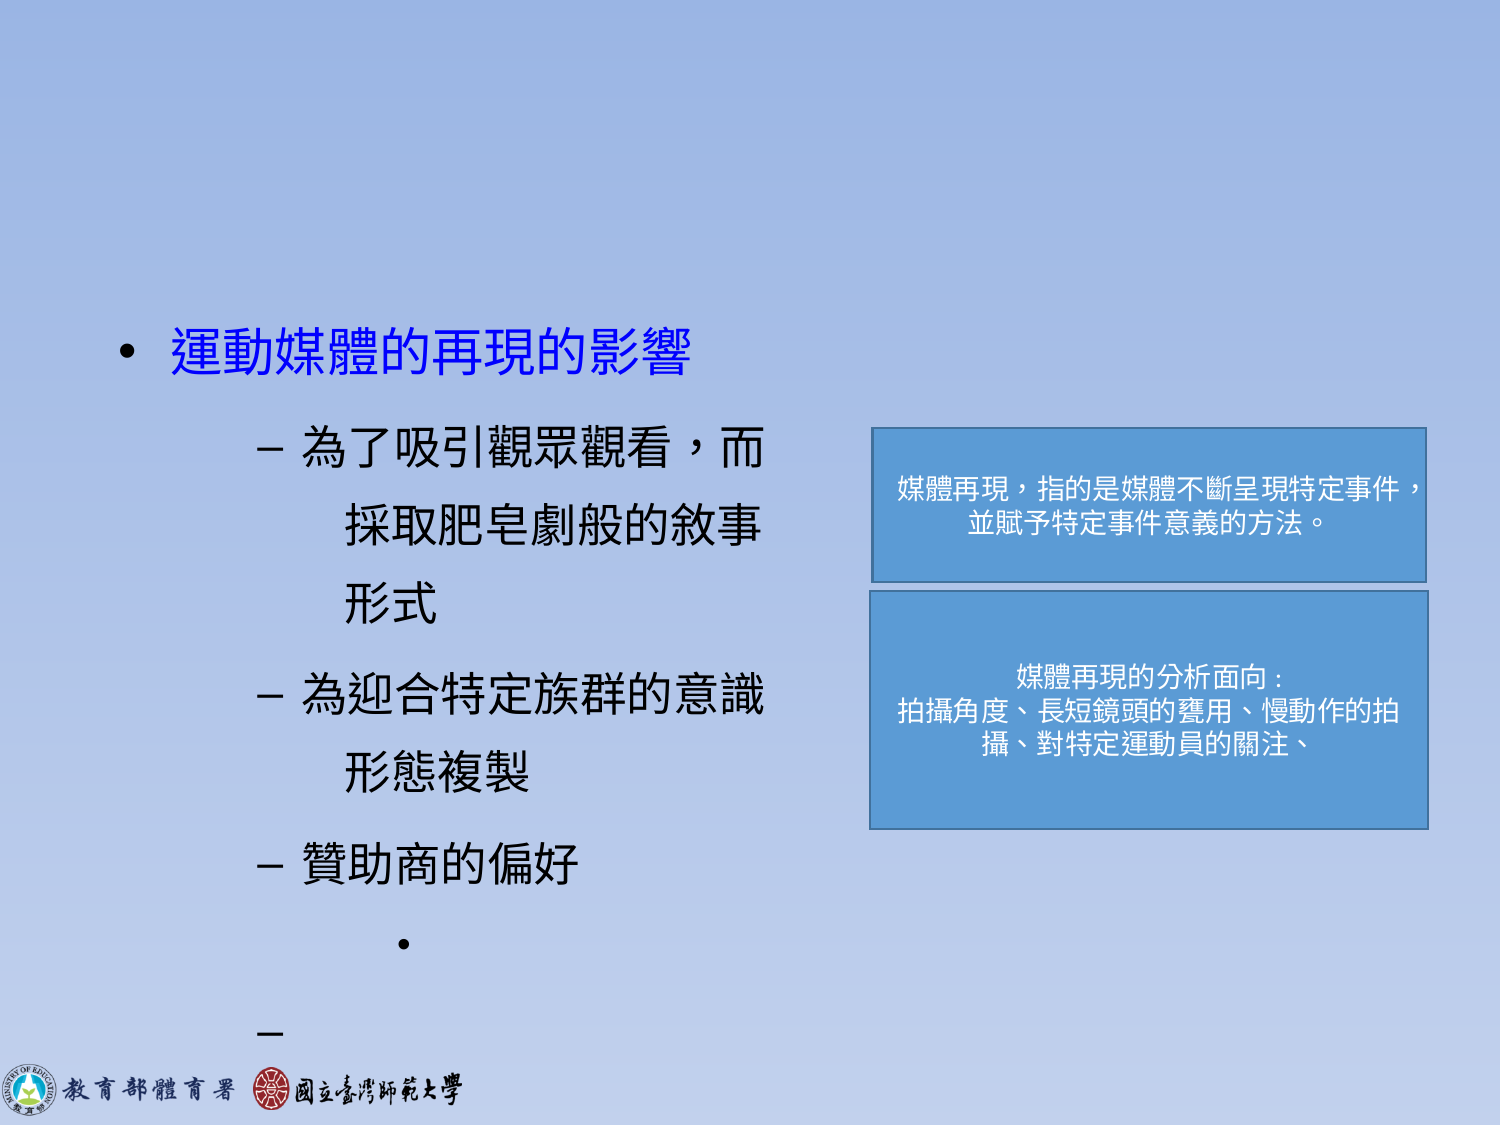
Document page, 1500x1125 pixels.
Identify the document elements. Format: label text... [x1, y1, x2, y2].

text_box 媒體再現的分析面向: 拍攝角度、長短鏡頭的甕用、慢動作的拍攝、對特定運動員的關注、 [870, 591, 1428, 829]
text_box 媒體再現，指的是媒體不斷呈現特定事件，並賦予特定事件意義的方法。 [872, 428, 1426, 582]
list 運動媒體的再現的影響 為了吸引觀眾觀看，而採取肥皂劇般的敘事形式 為迎合特定族群的意識形態複製 贊助商的偏好 [103, 286, 823, 901]
